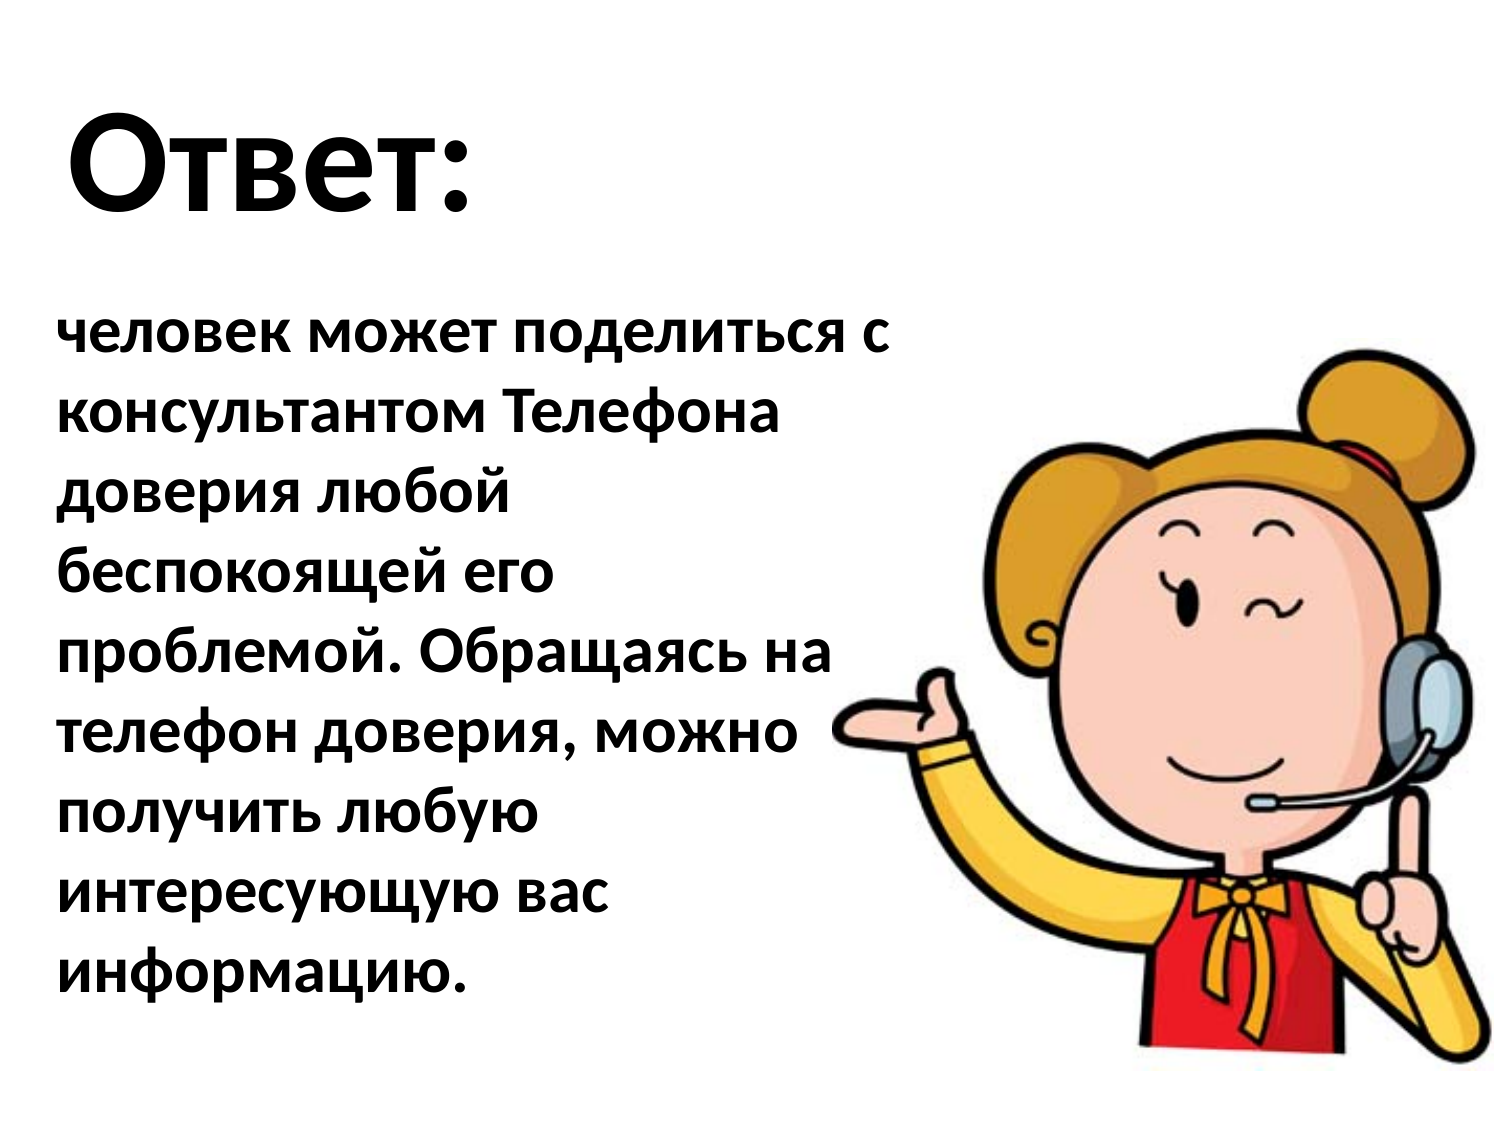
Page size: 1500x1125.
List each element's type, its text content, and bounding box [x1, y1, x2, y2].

text_box человек может поделиться с консультантом Телефона доверия любой беспокоящей его проблемой. Обращаясь на телефон доверия, можно получить любую интересующую вас информацию. [41, 278, 933, 1014]
picture [832, 338, 1494, 1071]
text_box Ответ: [53, 54, 687, 250]
